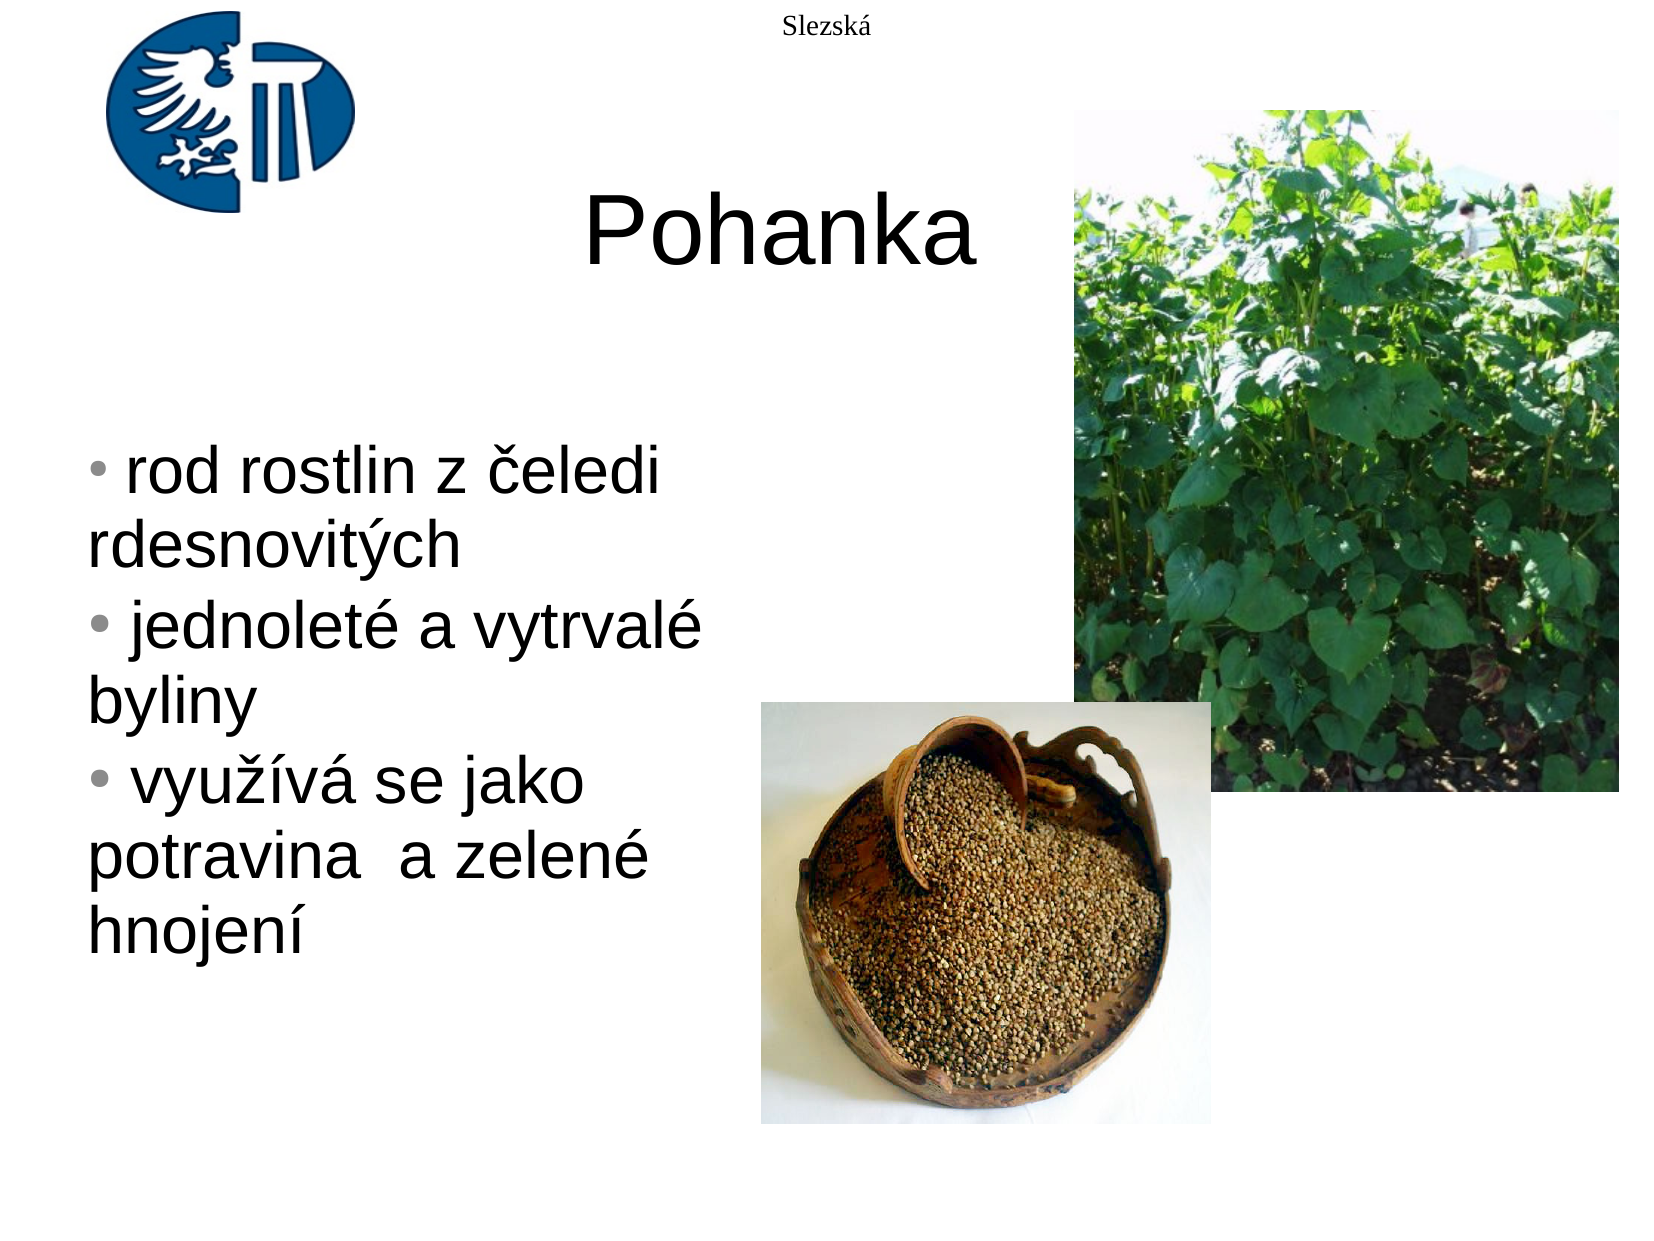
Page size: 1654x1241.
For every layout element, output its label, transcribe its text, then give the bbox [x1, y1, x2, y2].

title Pohanka [35, 0, 1524, 485]
text_box rod rostlin z čeledi rdesnovitých jednoleté a vytrvalé byliny využívá se jako potravina a zelené hnojení [73, 425, 745, 1054]
picture [761, 110, 1619, 1124]
